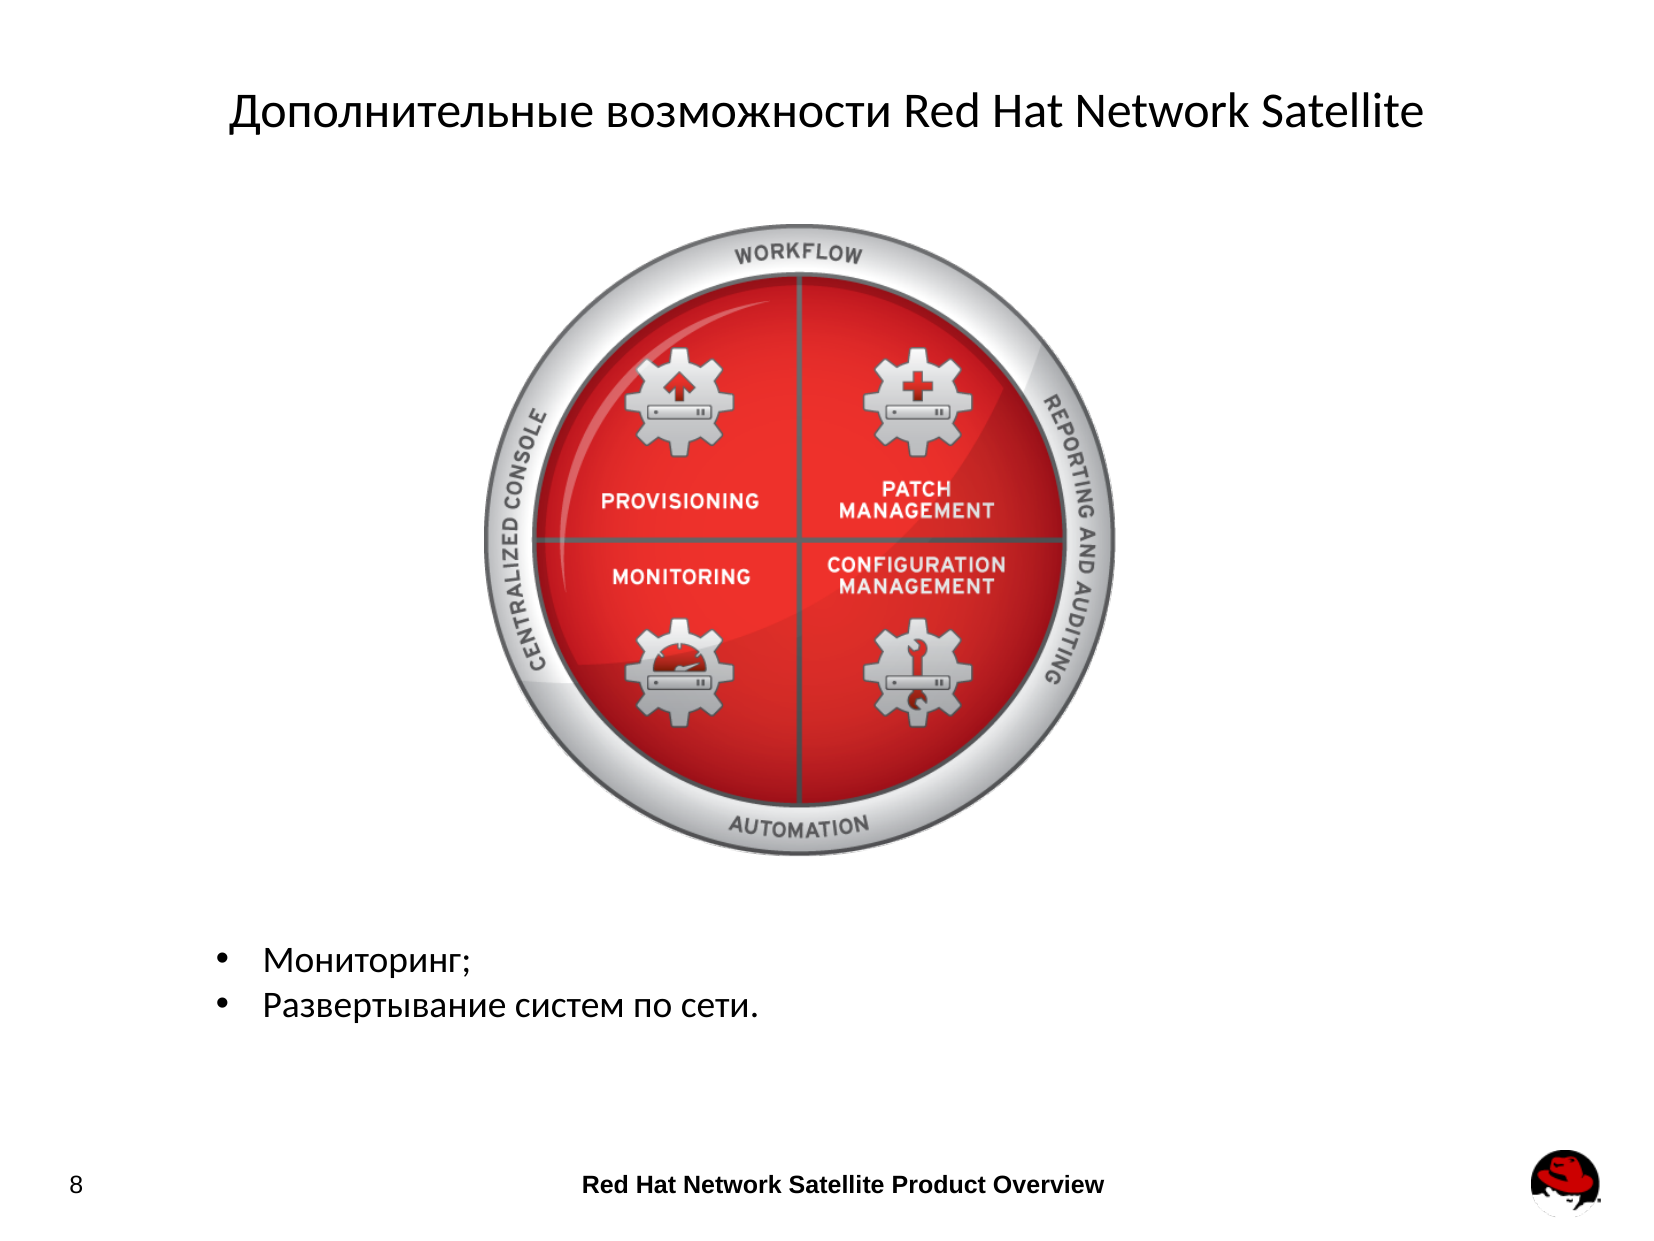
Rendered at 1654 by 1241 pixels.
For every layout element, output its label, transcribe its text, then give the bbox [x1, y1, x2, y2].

picture [1531, 1150, 1601, 1218]
text_box Мониторинг; Развертывание систем по сети. [200, 927, 1323, 1033]
title Дополнительные возможности Red Hat Network Satellite [82, 76, 1571, 138]
picture [484, 224, 1116, 857]
